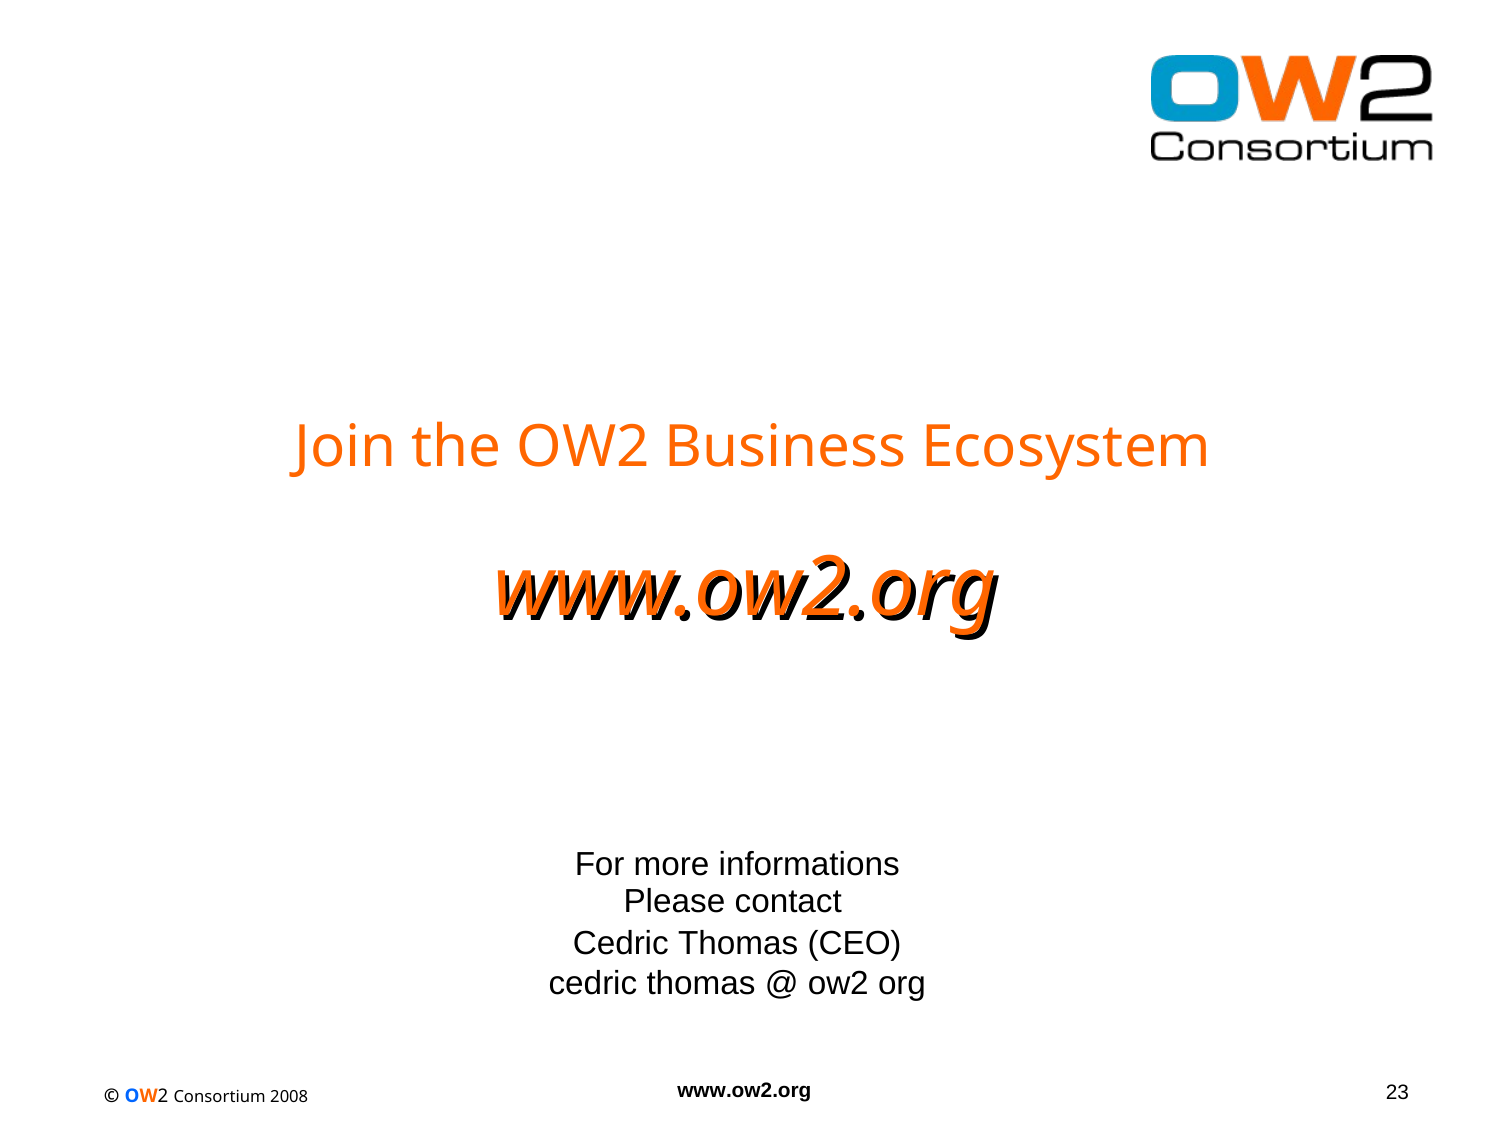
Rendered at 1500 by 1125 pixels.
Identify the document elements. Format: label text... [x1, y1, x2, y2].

picture [1171, 72, 1218, 105]
picture [1151, 55, 1171, 72]
picture [1151, 55, 1433, 161]
text_box For more informations Please contact Cedric Thomas (CEO)‏ cedric thomas @ ow2 org [362, 837, 1113, 1010]
title Join the OW2 Business Ecosystem www.ow2.org [147, 328, 1359, 864]
